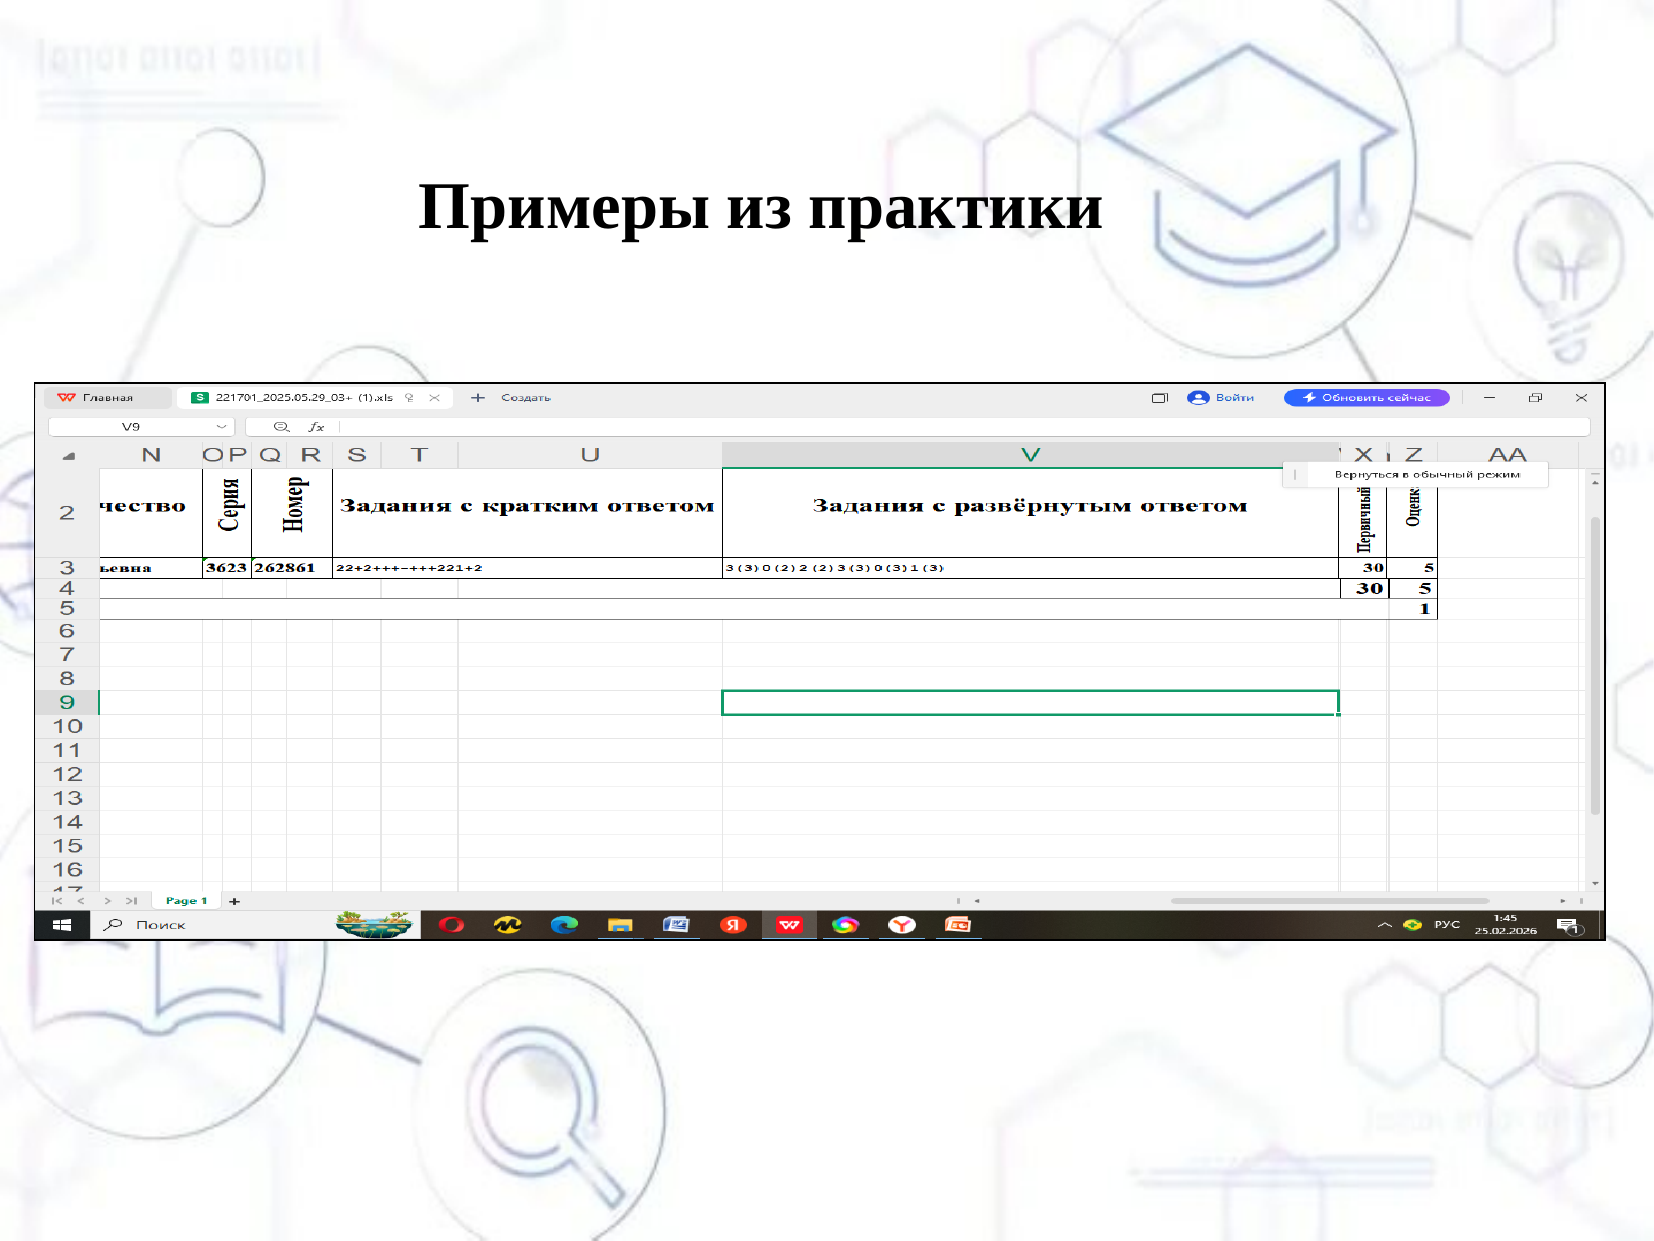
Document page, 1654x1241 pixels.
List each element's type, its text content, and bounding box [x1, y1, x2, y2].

text_box Примеры из практики [248, 154, 1276, 250]
picture [0, 0, 1654, 1241]
text_box [377, 147, 1406, 382]
